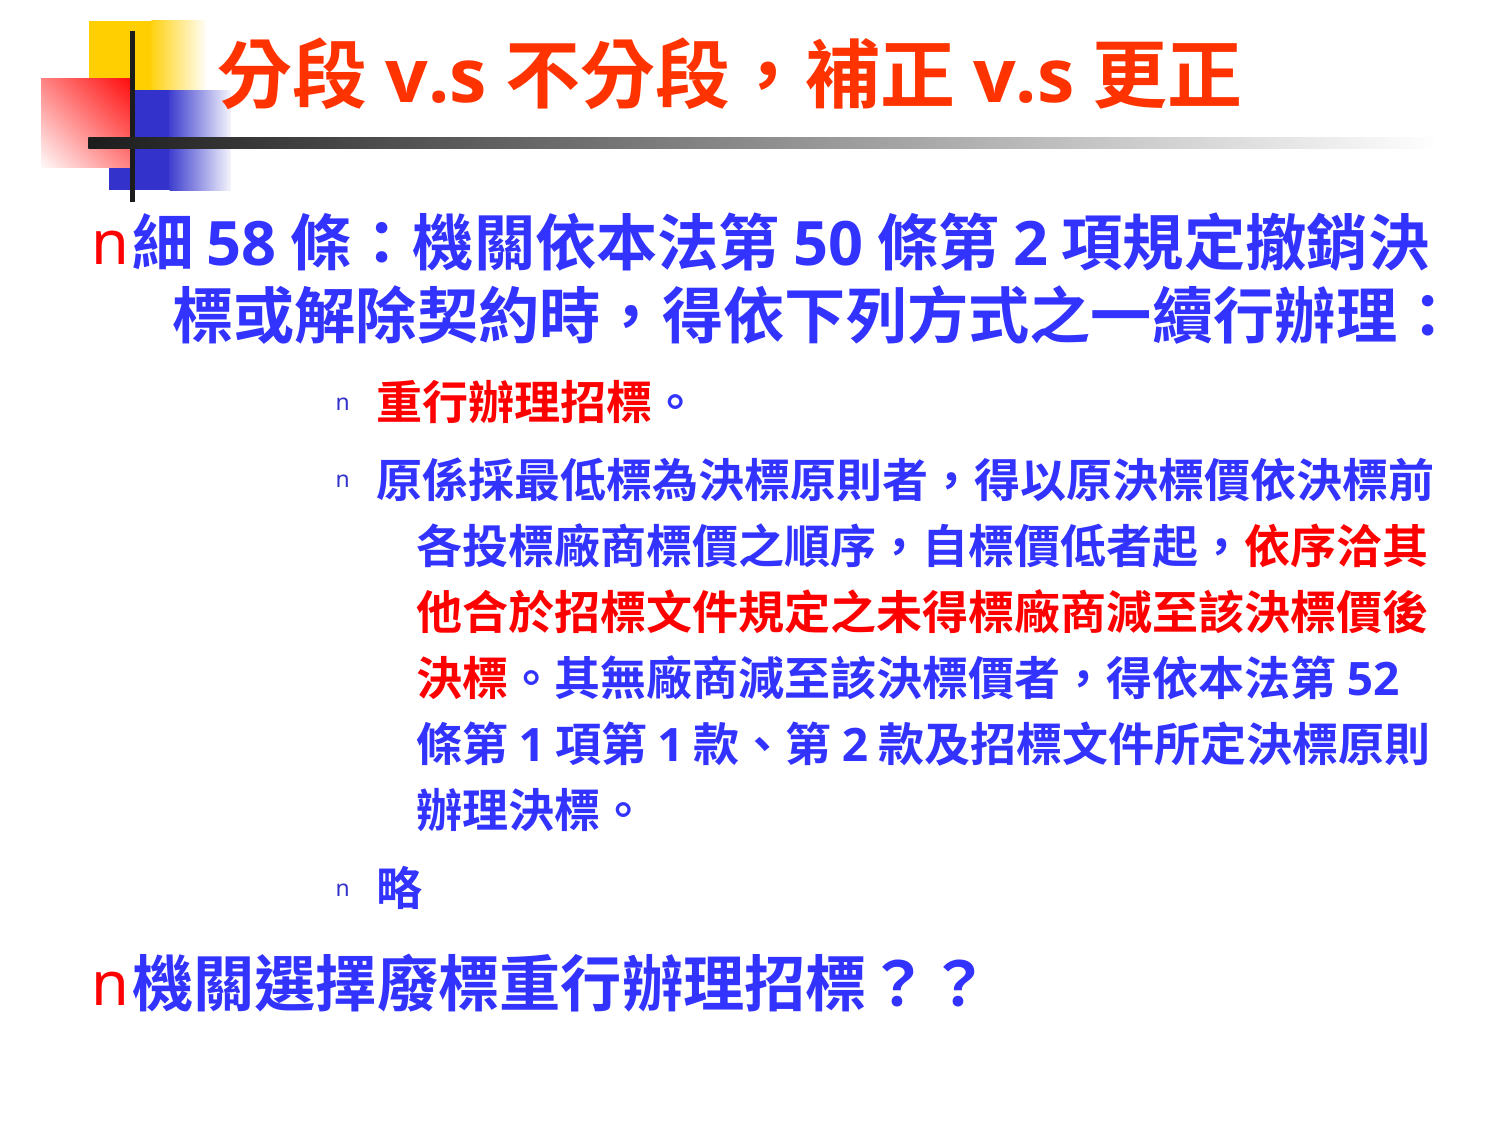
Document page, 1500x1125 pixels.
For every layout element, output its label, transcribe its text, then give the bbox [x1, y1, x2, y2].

title 分段v.s不分段，補正v.s更正 [202, 18, 1482, 126]
list 細58條：機關依本法第50條第2項規定撤銷決標或解除契約時，得依下列方式之一續行辦理： 重行辦理招標。 原係採最低標為決標原則者，得以原決標價依決標前各投標廠商標價之順序，自標價低者起，依序洽其他合於招標文件規定之未得標廠商減至該決標價後決標。其無廠商減至該決標價者，得依本法第52條第1項第1款、第2款及招標文件所定決標原則辦理決標。 略 機關選擇廢標重行辦理招標？？ [76, 196, 1459, 1094]
